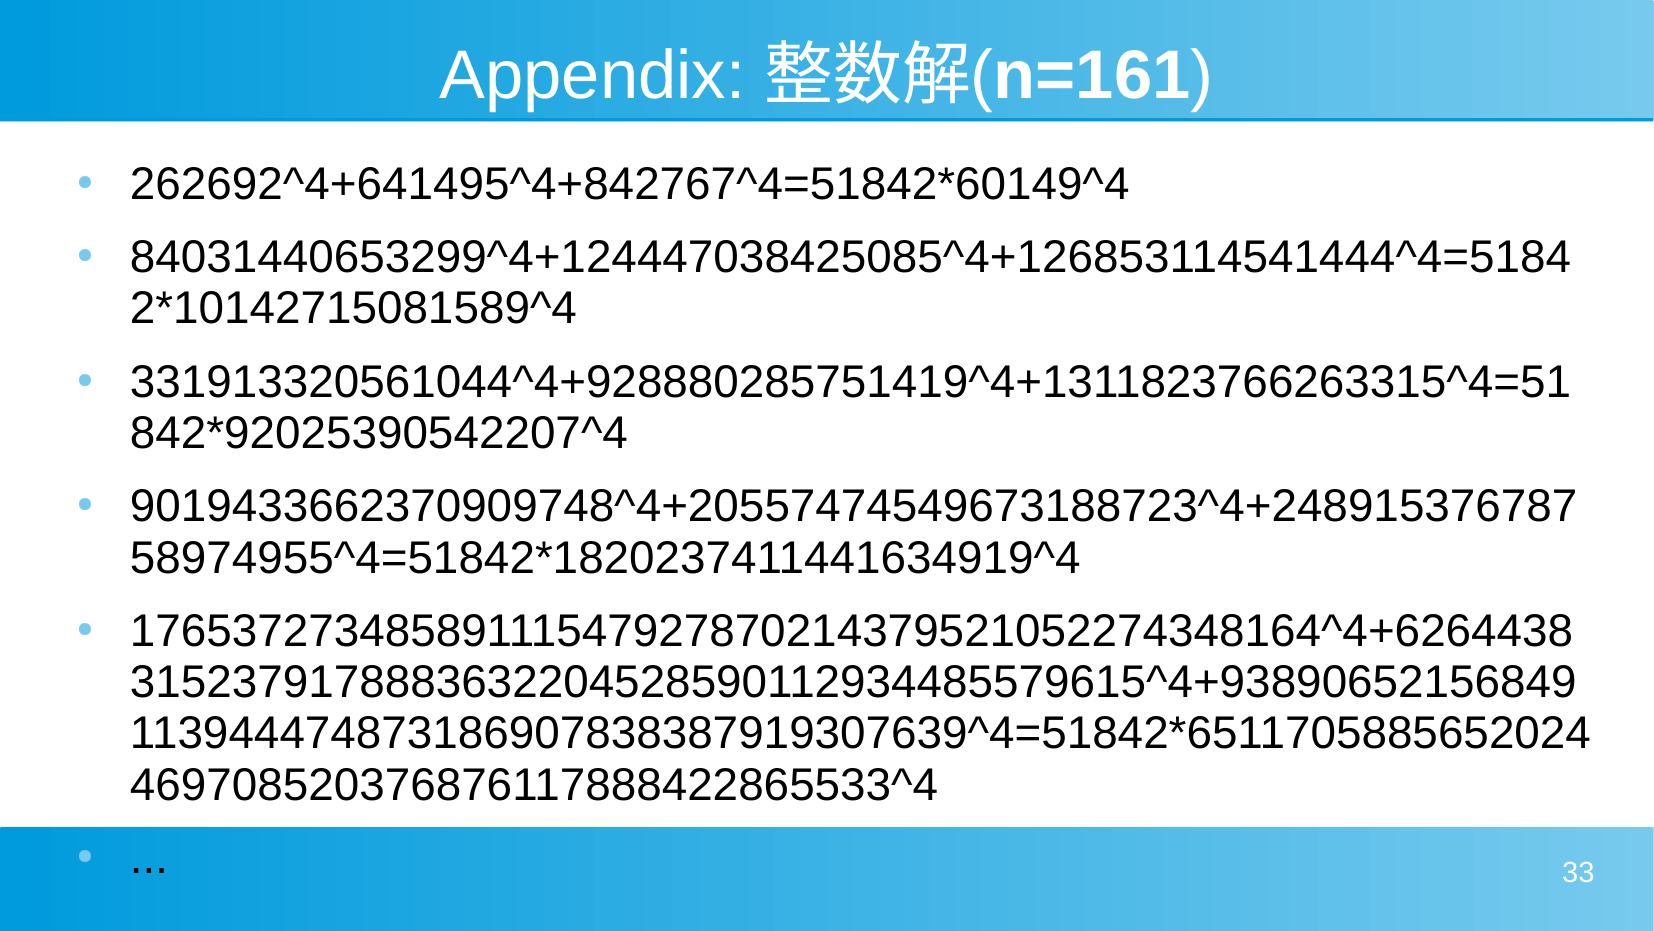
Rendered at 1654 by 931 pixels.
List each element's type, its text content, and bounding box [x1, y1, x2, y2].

list 262692^4+641495^4+842767^4=51842*60149^4 84031440653299^4+124447038425085^4+126853114541444^4=51842*10142715081589^4 331913320561044^4+928880285751419^4+1311823766263315^4=51842*92025390542207^4 9019433662370909748^4+20557474549673188723^4+24891537678758974955^4=51842*1820237411441634919^4 17653727348589111547927870214379521052274348164^4+62644383152379178883632204528590112934485579615^4+93890652156849113944474873186907838387919307639^4=51842*6511705885652024469708520376876117888422865533^4 ... [59, 121, 1595, 857]
title Appendix: 整数解(n=161) [59, 29, 1595, 108]
